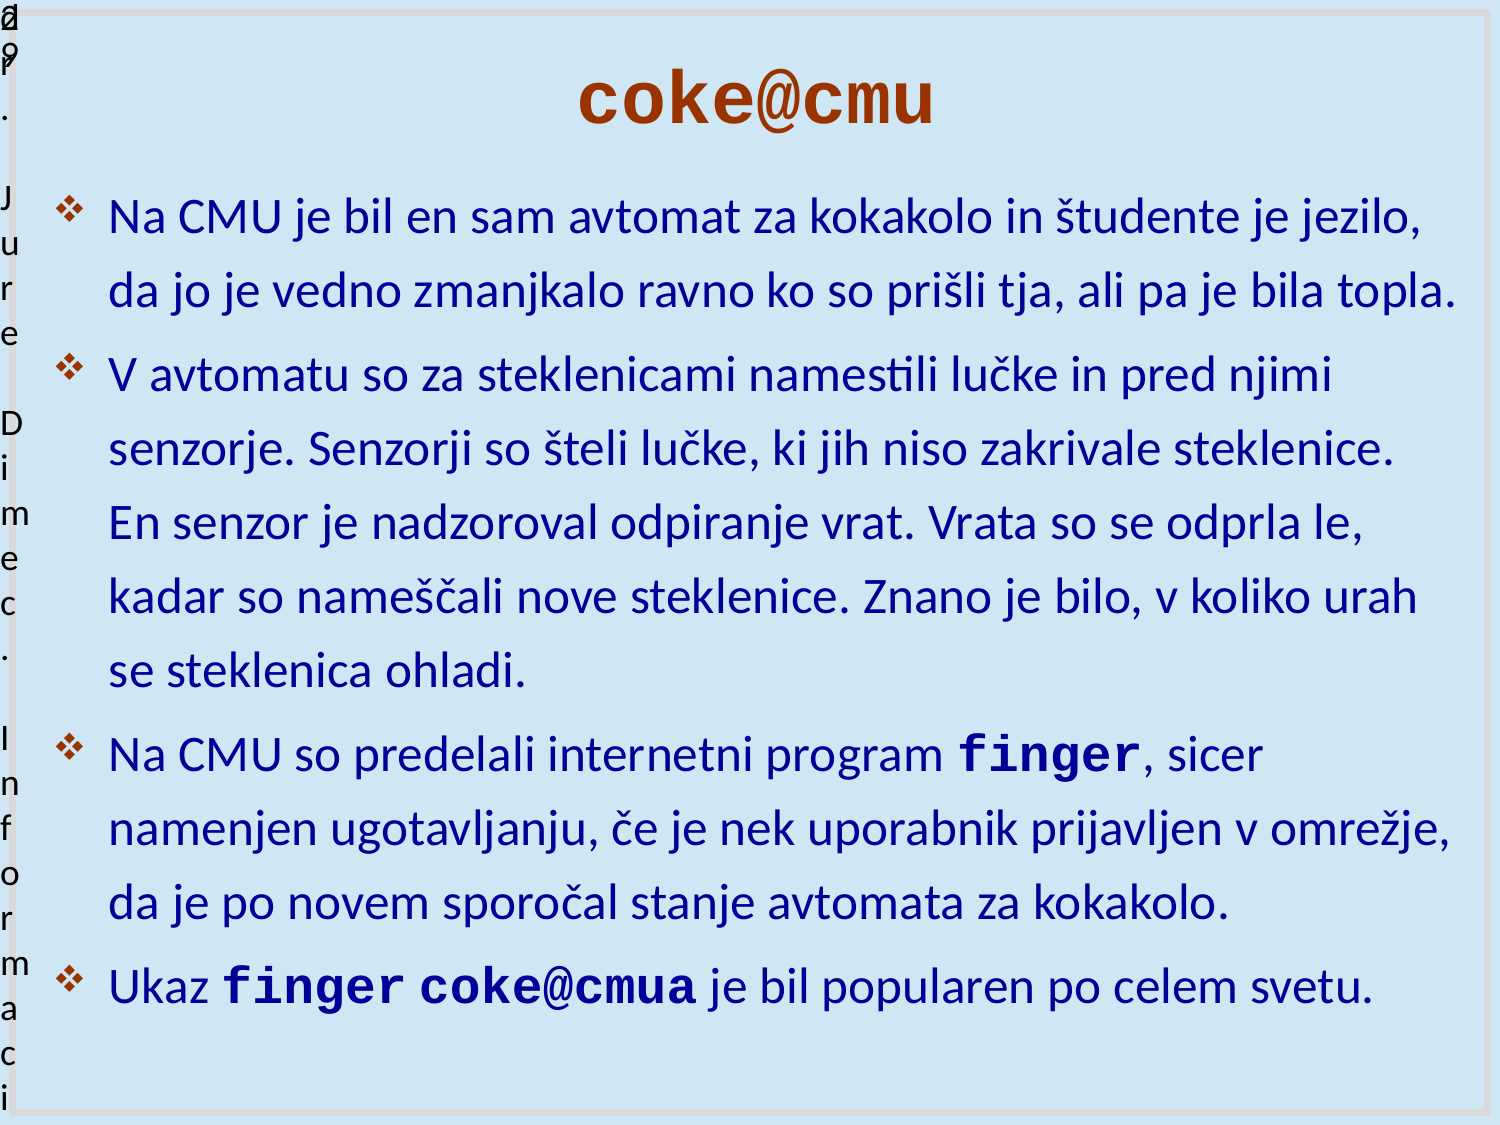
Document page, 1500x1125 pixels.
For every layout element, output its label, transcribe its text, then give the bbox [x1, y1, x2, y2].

title coke@cmu [37, 37, 1475, 150]
list Na CMU je bil en sam avtomat za kokakolo in študente je jezilo, da jo je vedno zmanjkalo ravno ko so prišli tja, ali pa je bila topla. V avtomatu so za steklenicami namestili lučke in pred njimi senzorje. Senzorji so šteli lučke, ki jih niso zakrivale steklenice. En senzor je nadzoroval odpiranje vrat. Vrata so se odprla le, kadar so nameščali nove steklenice. Znano je bilo, v koliko urah se steklenica ohladi. Na CMU so predelali internetni program finger, sicer namenjen ugotavljanju, če je nek uporabnik prijavljen v omrežje, da je po novem sporočal stanje avtomata za kokakolo. Ukaz finger coke@cmua je bil popularen po celem svetu. [37, 162, 1475, 1050]
